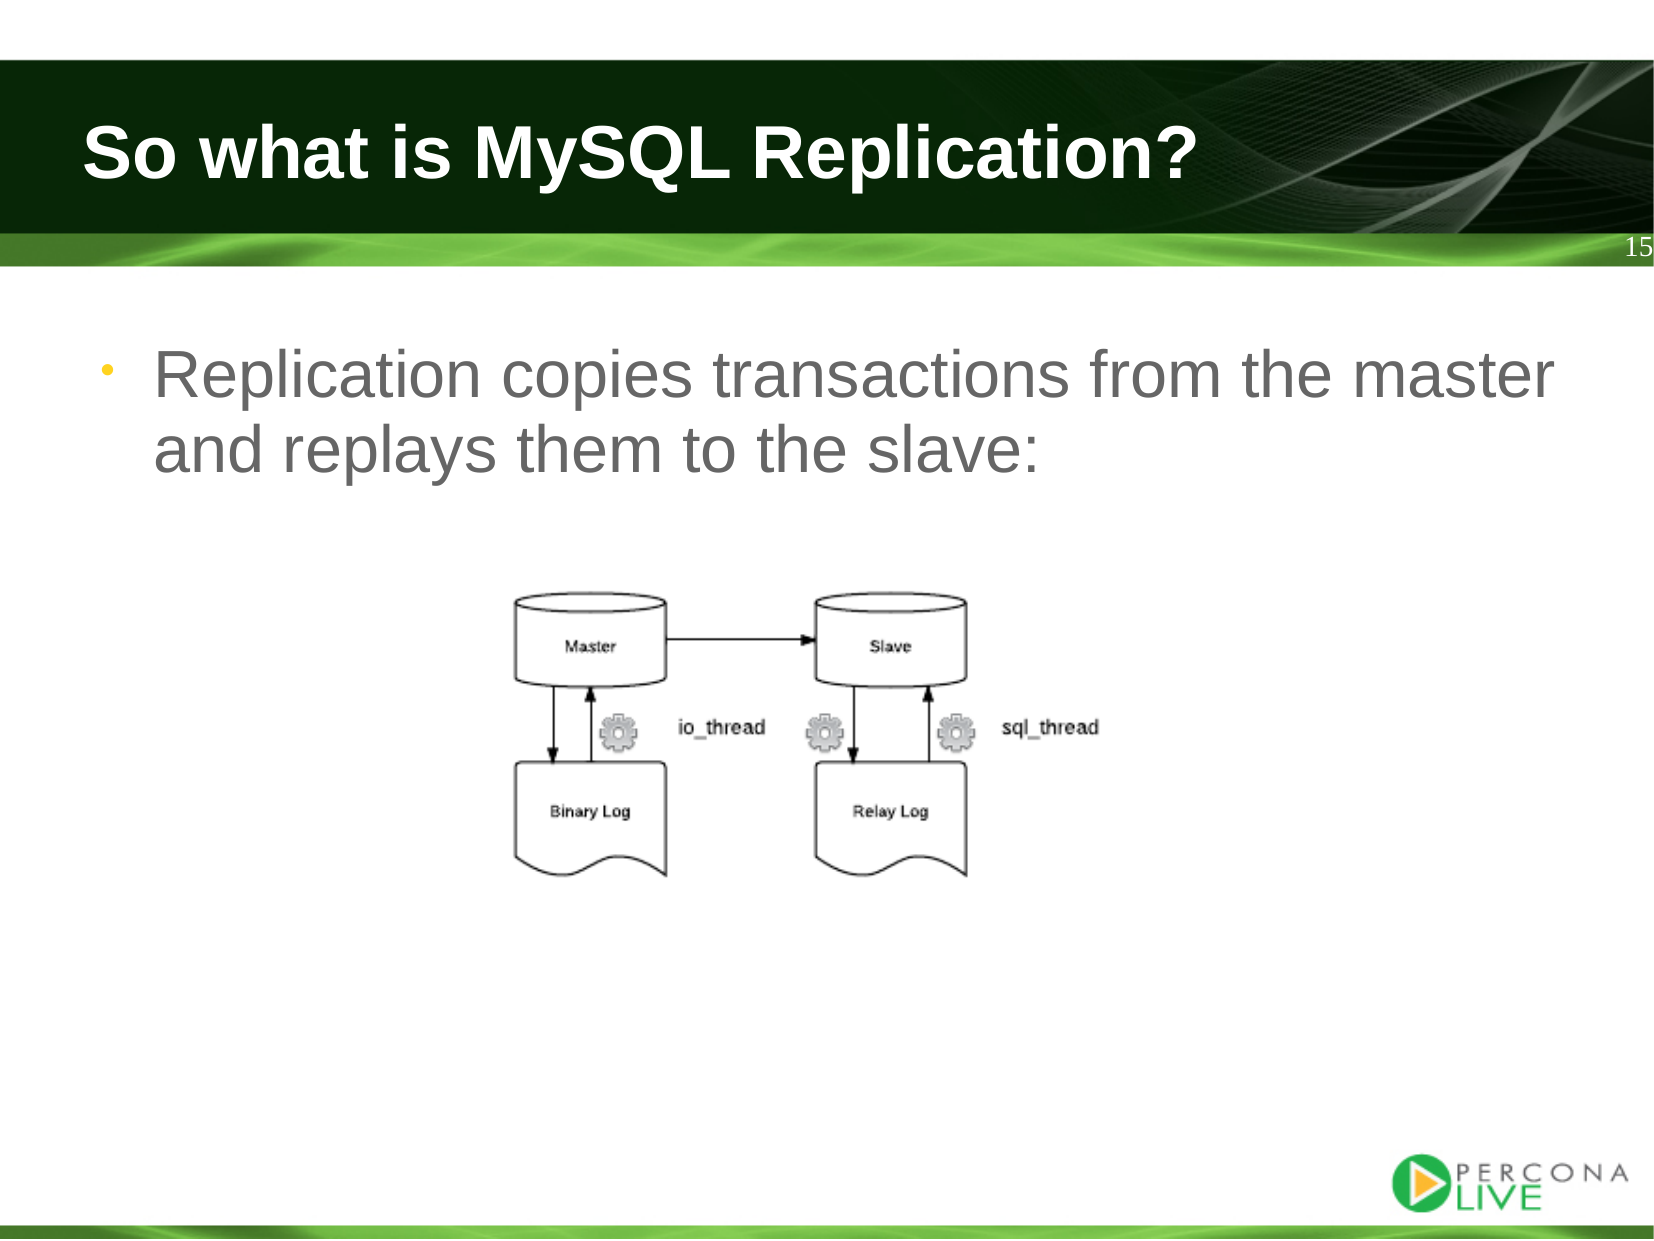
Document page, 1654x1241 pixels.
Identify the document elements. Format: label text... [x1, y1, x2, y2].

title So what is MySQL Replication? [82, 49, 1571, 257]
picture [0, 1, 1654, 1239]
list Replication copies transactions from the master and replays them to the slave: [82, 337, 1571, 1109]
